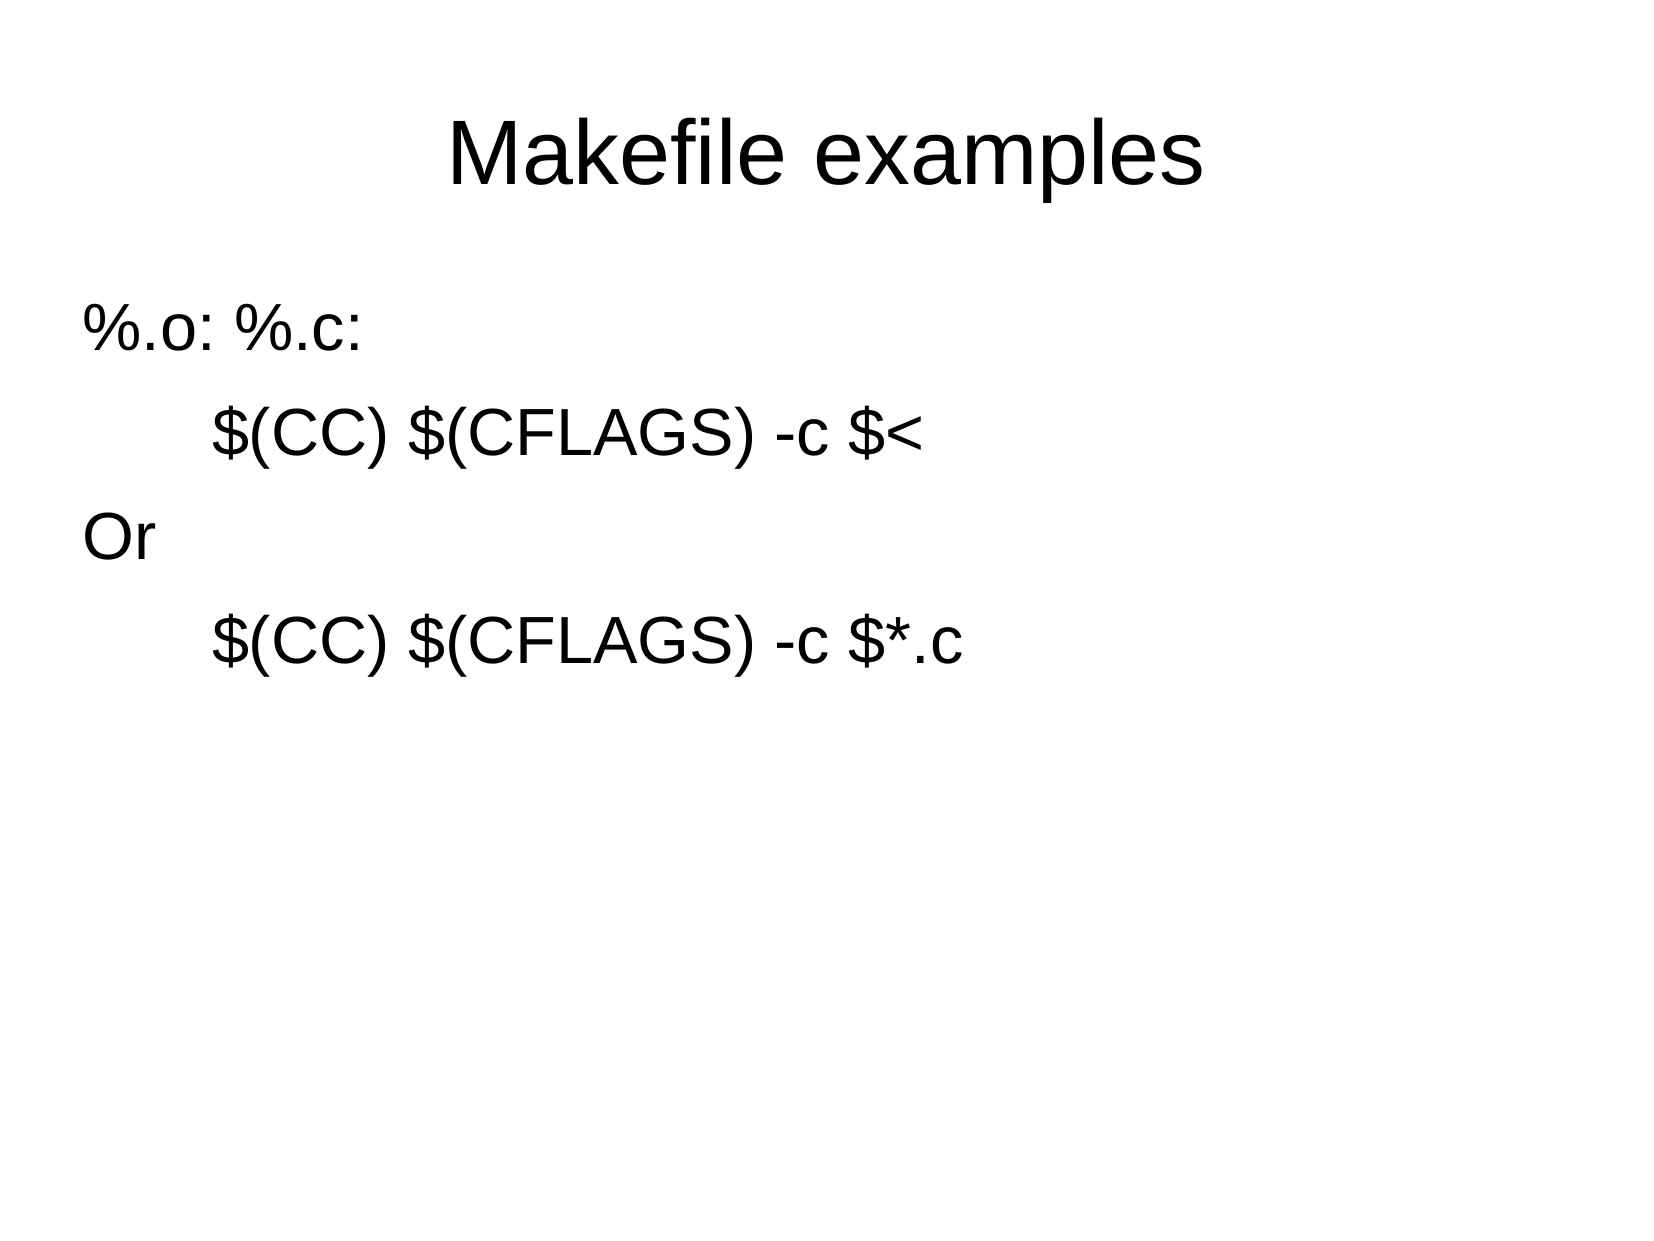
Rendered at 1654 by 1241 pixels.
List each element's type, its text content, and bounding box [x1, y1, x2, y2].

list %.o: %.c: $(CC) $(CFLAGS) -c $< Or $(CC) $(CFLAGS) -c $*.c [82, 290, 1571, 1010]
title Makefile examples [82, 49, 1571, 257]
